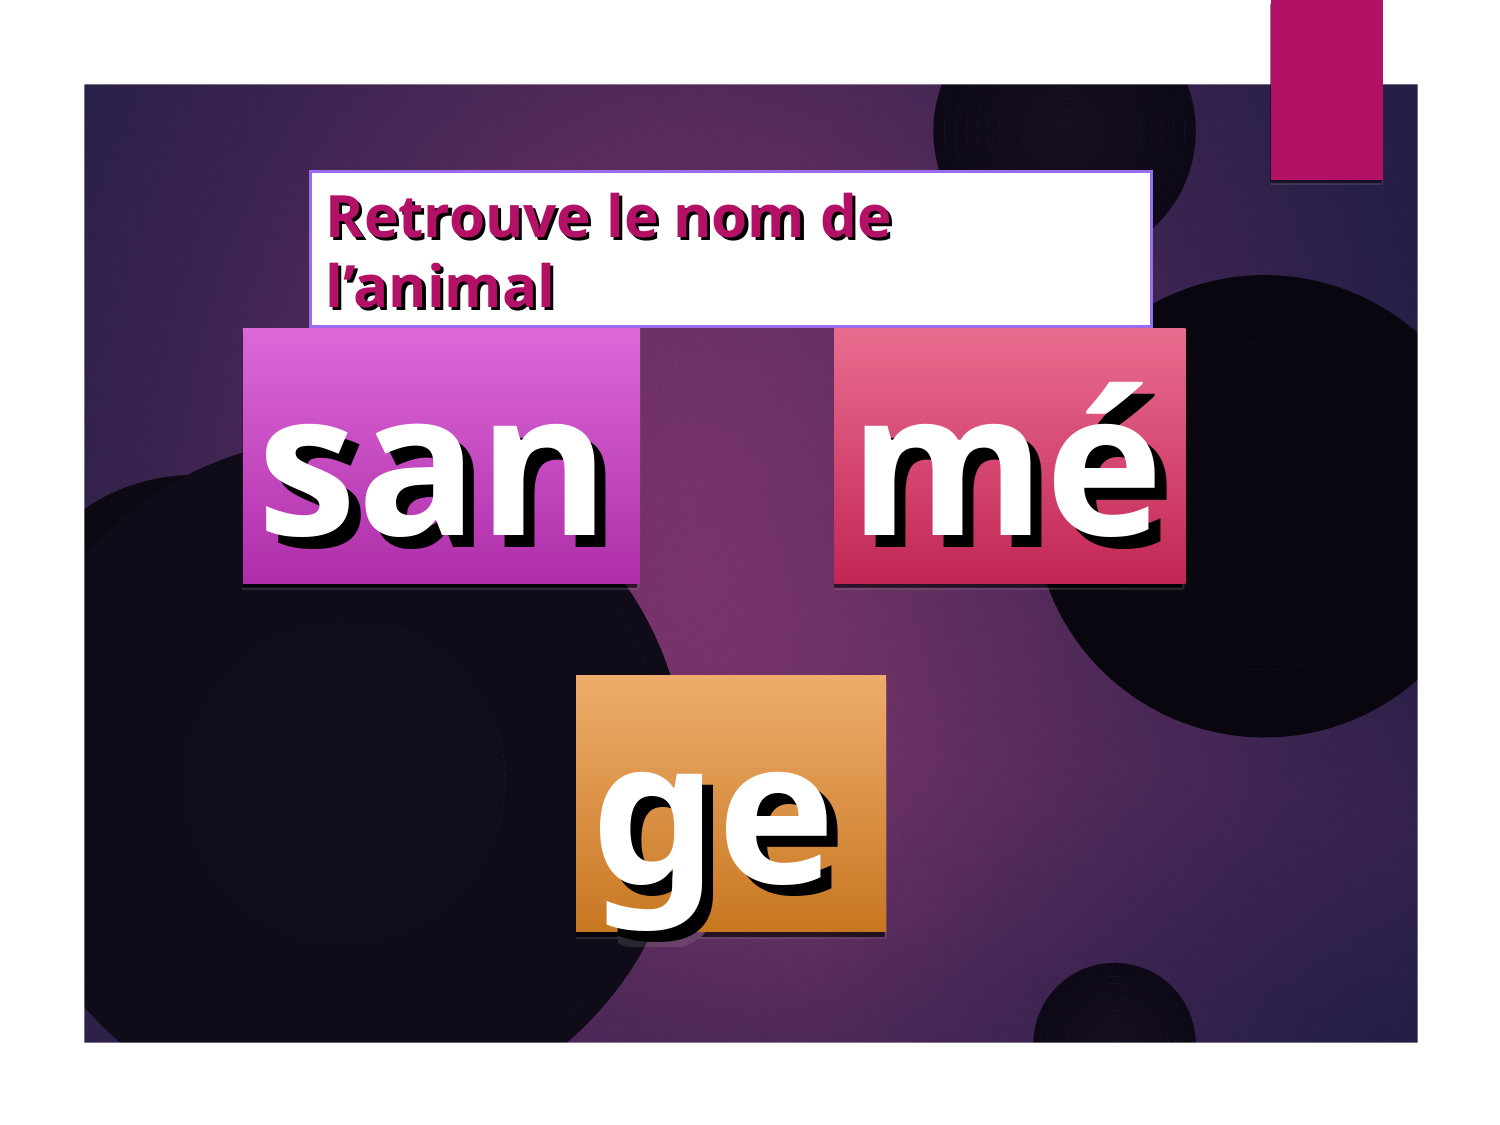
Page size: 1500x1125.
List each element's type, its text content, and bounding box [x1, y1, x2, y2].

text_box san [243, 328, 640, 583]
text_box mé [834, 328, 1185, 583]
text_box ge [576, 676, 886, 931]
text_box ge [641, 807, 674, 862]
text_box Retrouve le nom de l’animal [311, 172, 1151, 327]
